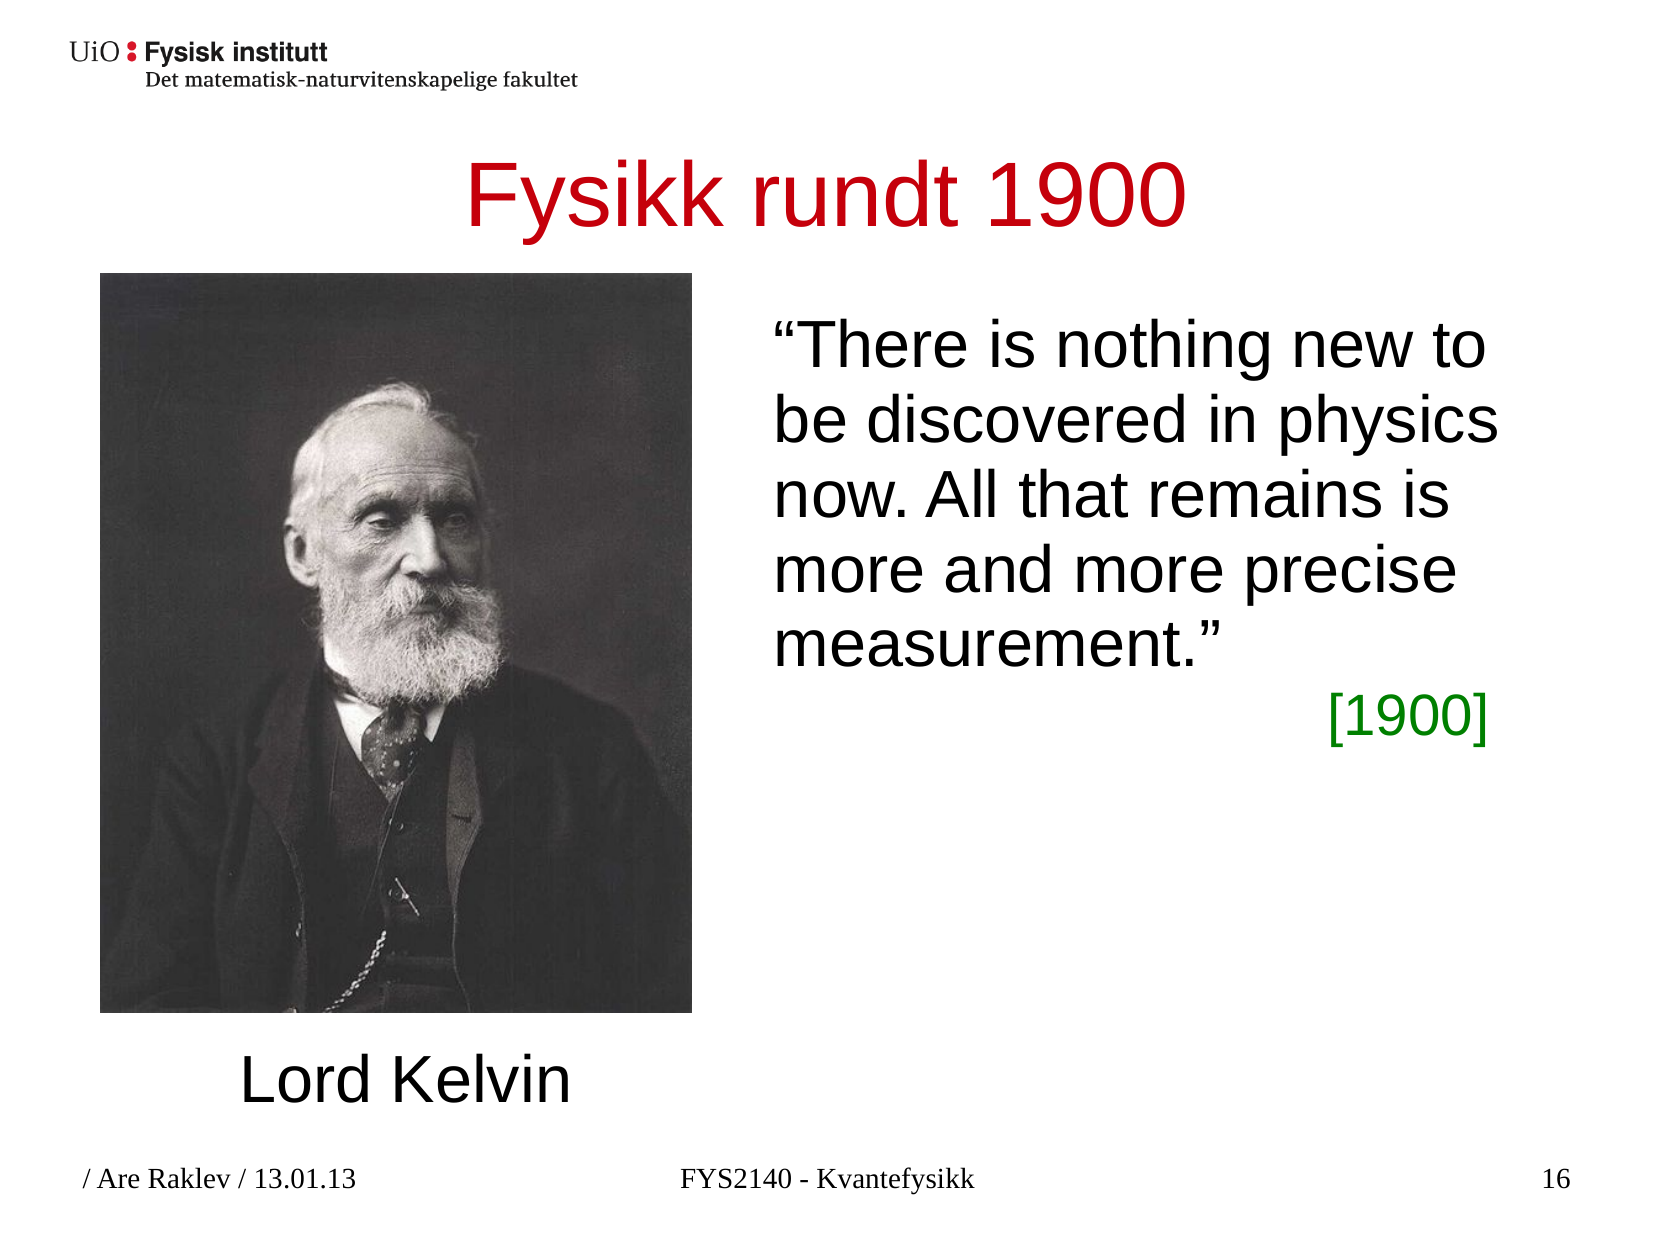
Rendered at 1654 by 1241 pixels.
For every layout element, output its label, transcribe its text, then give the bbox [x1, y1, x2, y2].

picture [100, 273, 692, 1013]
text_box “There is nothing new to be discovered in physics now. All that remains is more and more precise measurement.” [759, 300, 1576, 688]
picture [68, 37, 581, 93]
text_box Lord Kelvin [224, 1034, 588, 1124]
title Fysikk rundt 1900 [82, 90, 1571, 298]
text_box [1900] [1312, 675, 1534, 755]
